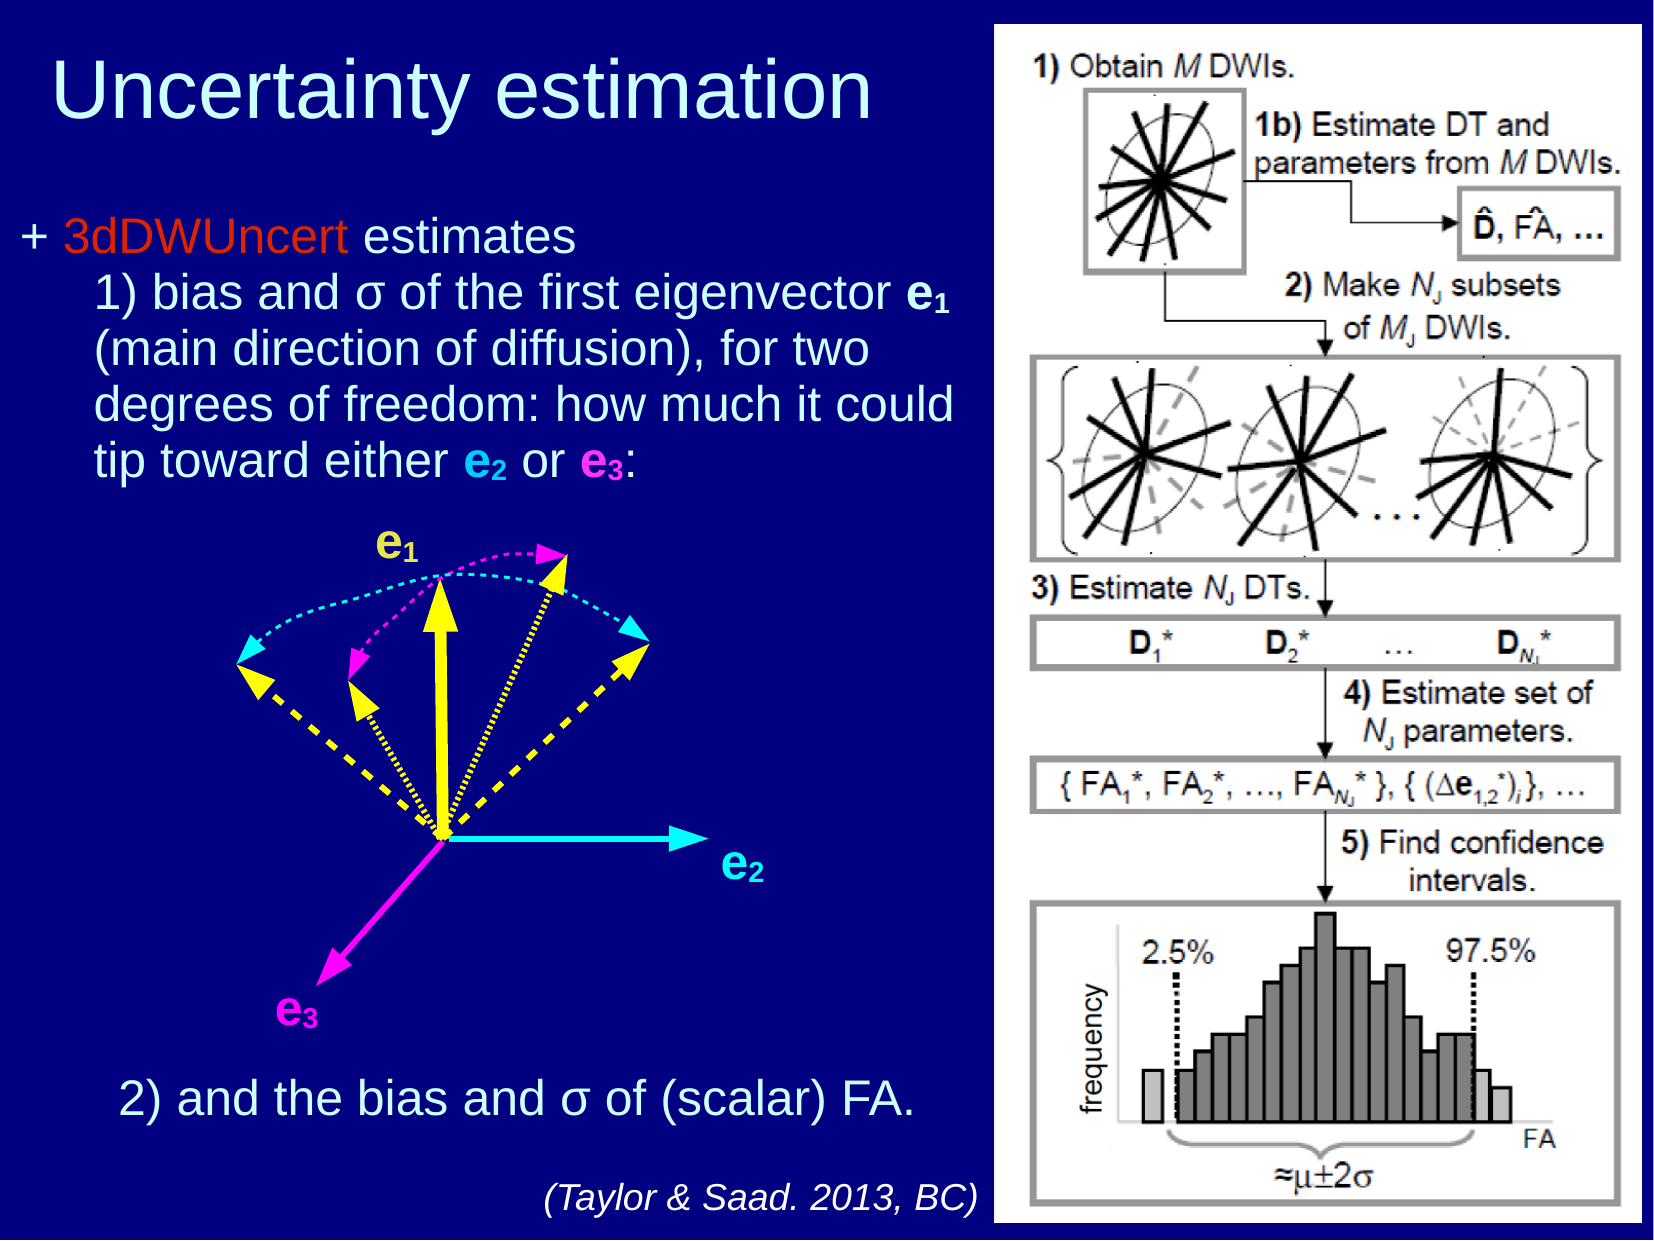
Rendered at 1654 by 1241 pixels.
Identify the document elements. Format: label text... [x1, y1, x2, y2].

text_box e1 [360, 506, 434, 594]
picture [992, 24, 1642, 1223]
text_box + 3dDWUncert estimates 1) bias and σ of the first eigenvector e1 (main direction of diffusion), for two degrees of freedom: how much it could tip toward either e2 or e3: [5, 201, 985, 529]
text_box e3 [260, 972, 334, 1061]
text_box e2 [705, 826, 780, 914]
text_box 2) and the bias and σ of (scalar) FA. [103, 1063, 932, 1134]
title Uncertainty estimation [50, 22, 886, 158]
text_box (Taylor & Saad. 2013, BC) [528, 1169, 994, 1227]
